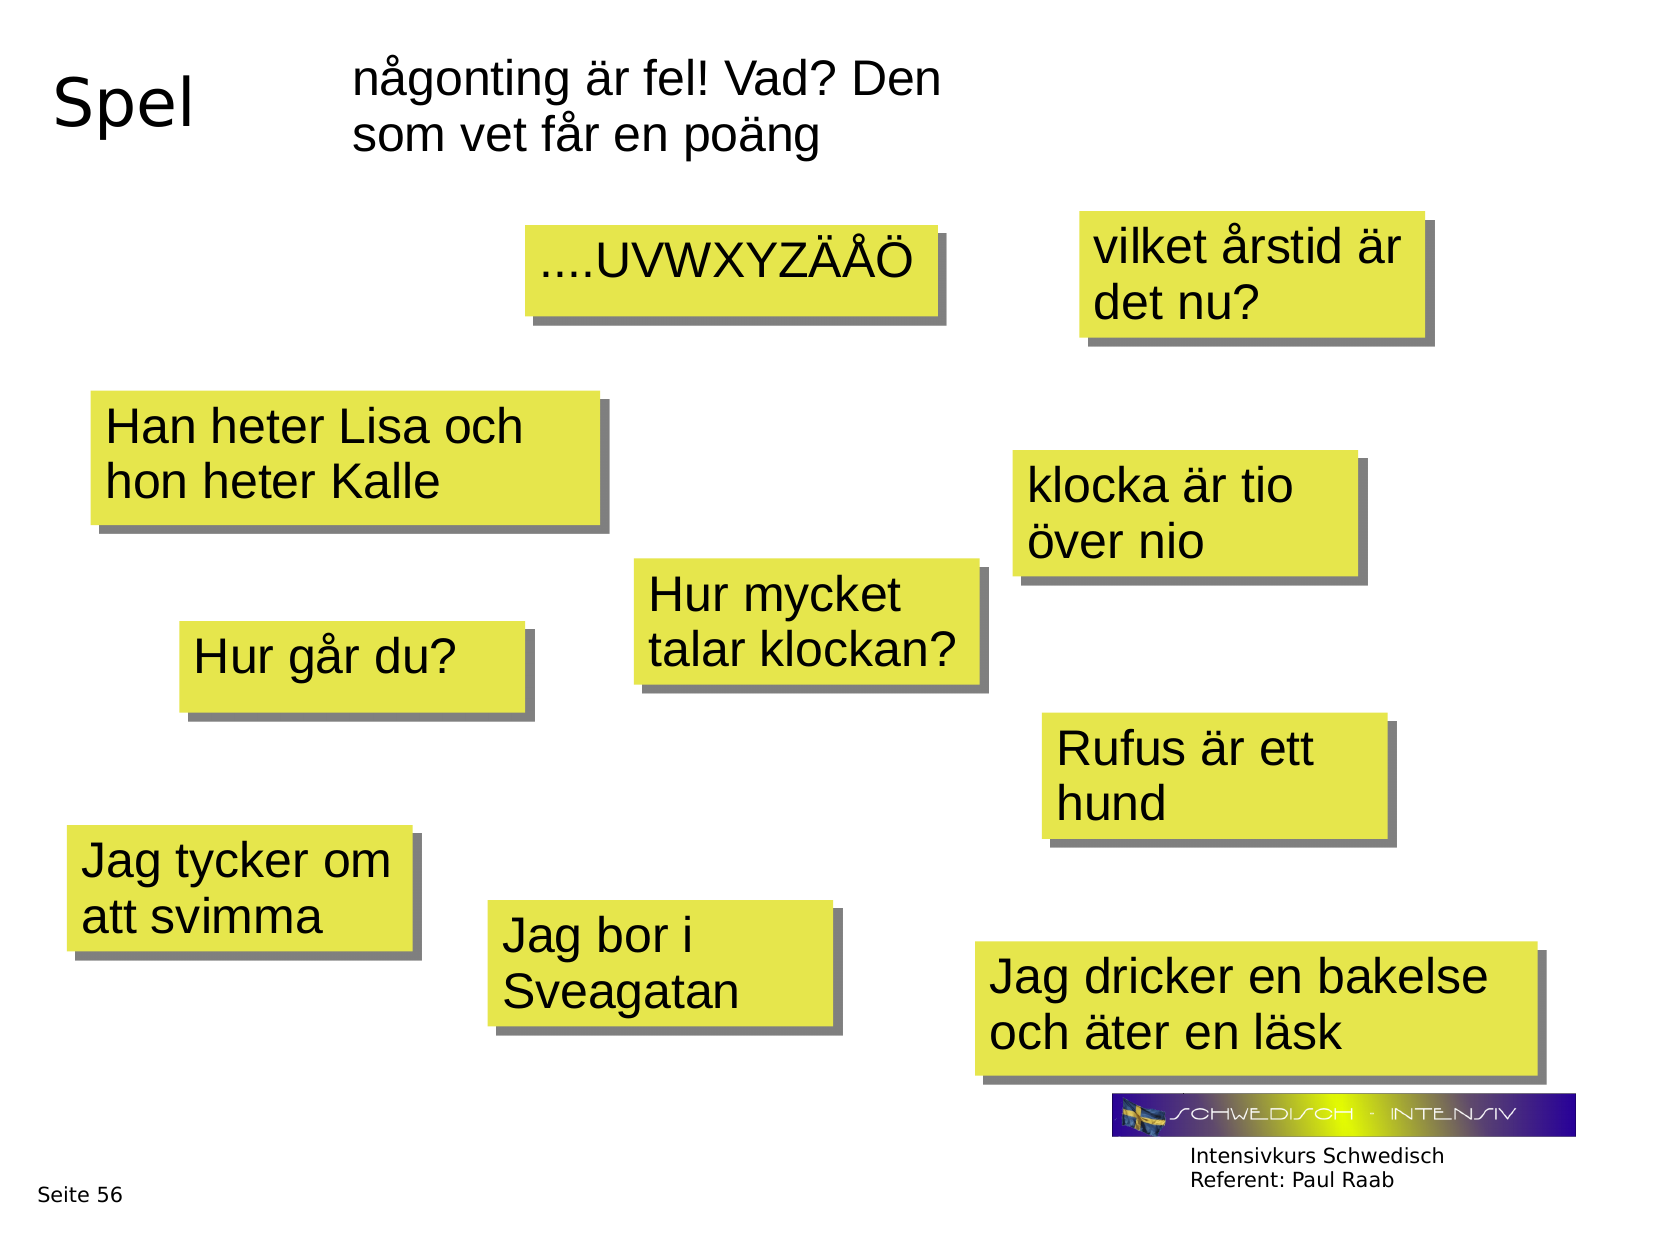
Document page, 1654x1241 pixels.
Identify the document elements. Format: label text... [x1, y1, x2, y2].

text_box vilket årstid är det nu? [1079, 211, 1426, 338]
text_box Jag dricker en bakelse och äter en läsk [975, 941, 1538, 1076]
text_box klocka är tio över nio [1012, 450, 1359, 577]
text_box Hur mycket talar klockan? [633, 558, 980, 685]
text_box Spel [37, 57, 337, 151]
text_box ....UVWXYZÄÅÖ [525, 225, 938, 317]
text_box [112, 104, 751, 175]
text_box Jag tycker om att svimma [66, 825, 413, 952]
text_box Hur går du? [179, 621, 526, 713]
text_box någonting är fel! Vad? Den som vet får en poäng [337, 42, 1051, 170]
text_box Rufus är ett hund [1041, 712, 1388, 839]
text_box Han heter Lisa och hon heter Kalle [90, 390, 601, 526]
text_box Jag bor i Sveagatan [487, 900, 834, 1027]
picture [1112, 1093, 1576, 1137]
